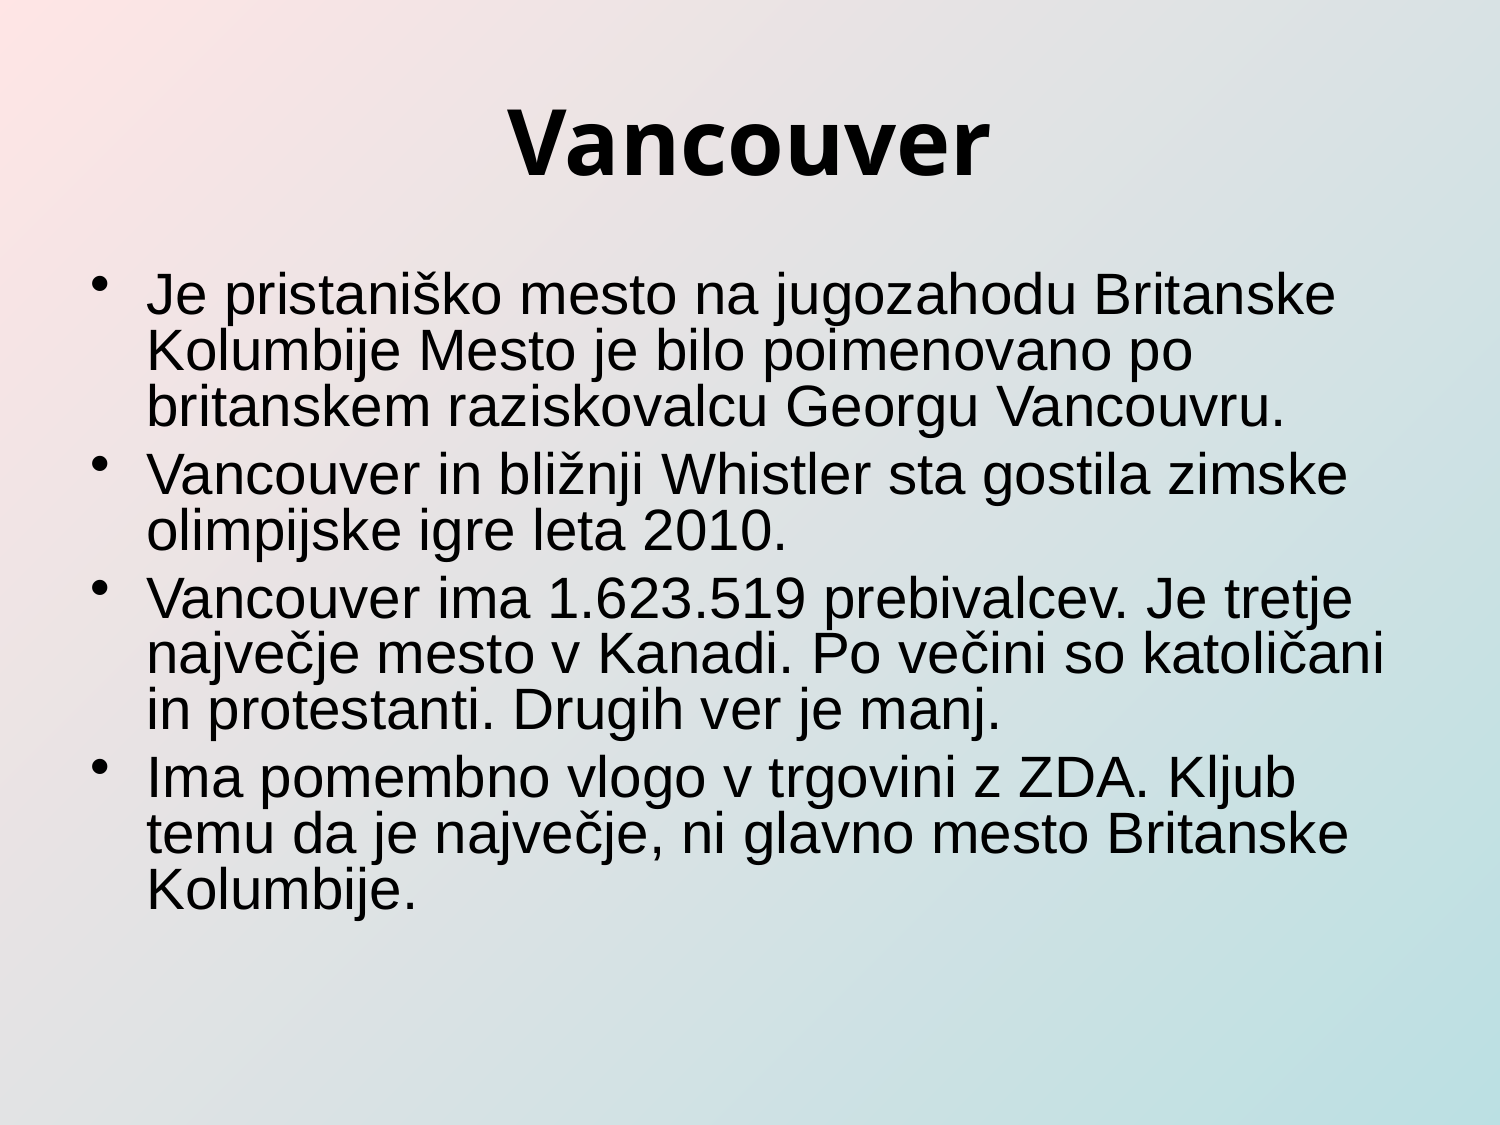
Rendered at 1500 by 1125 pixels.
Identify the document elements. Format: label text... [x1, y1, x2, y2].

list Je pristaniško mesto na jugozahodu Britanske Kolumbije Mesto je bilo poimenovano po britanskem raziskovalcu Georgu Vancouvru. Vancouver in bližnji Whistler sta gostila zimske olimpijske igre leta 2010. Vancouver ima 1.623.519 prebivalcev. Je tretje največje mesto v Kanadi. Po večini so katoličani in protestanti. Drugih ver je manj. Ima pomembno vlogo v trgovini z ZDA. Kljub temu da je največje, ni glavno mesto Britanske Kolumbije. [75, 262, 1425, 1005]
title Vancouver [75, 45, 1425, 233]
